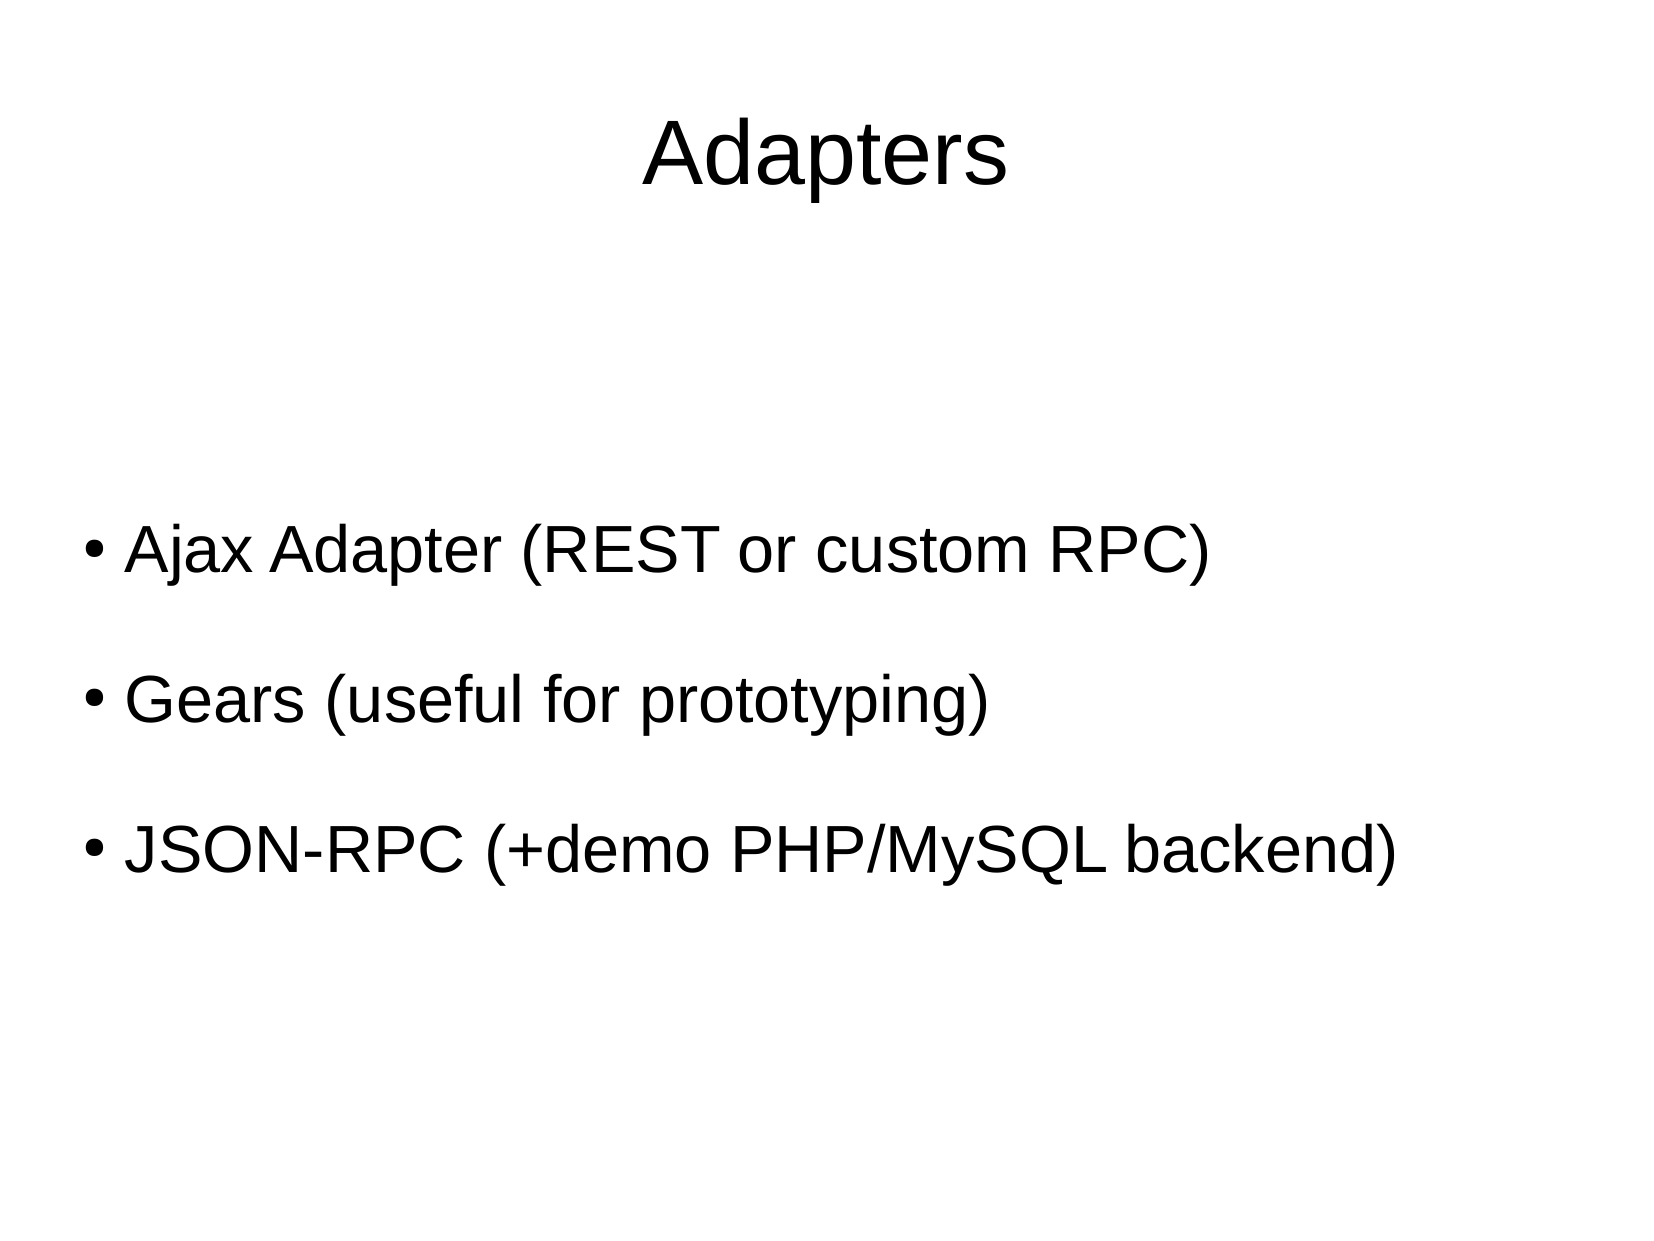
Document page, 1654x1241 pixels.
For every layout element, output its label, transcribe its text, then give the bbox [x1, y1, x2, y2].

subtitle Ajax Adapter (REST or custom RPC) Gears (useful for prototyping) JSON-RPC (+demo PHP/MySQL backend) [82, 297, 1571, 1102]
title Adapters [82, 56, 1571, 250]
